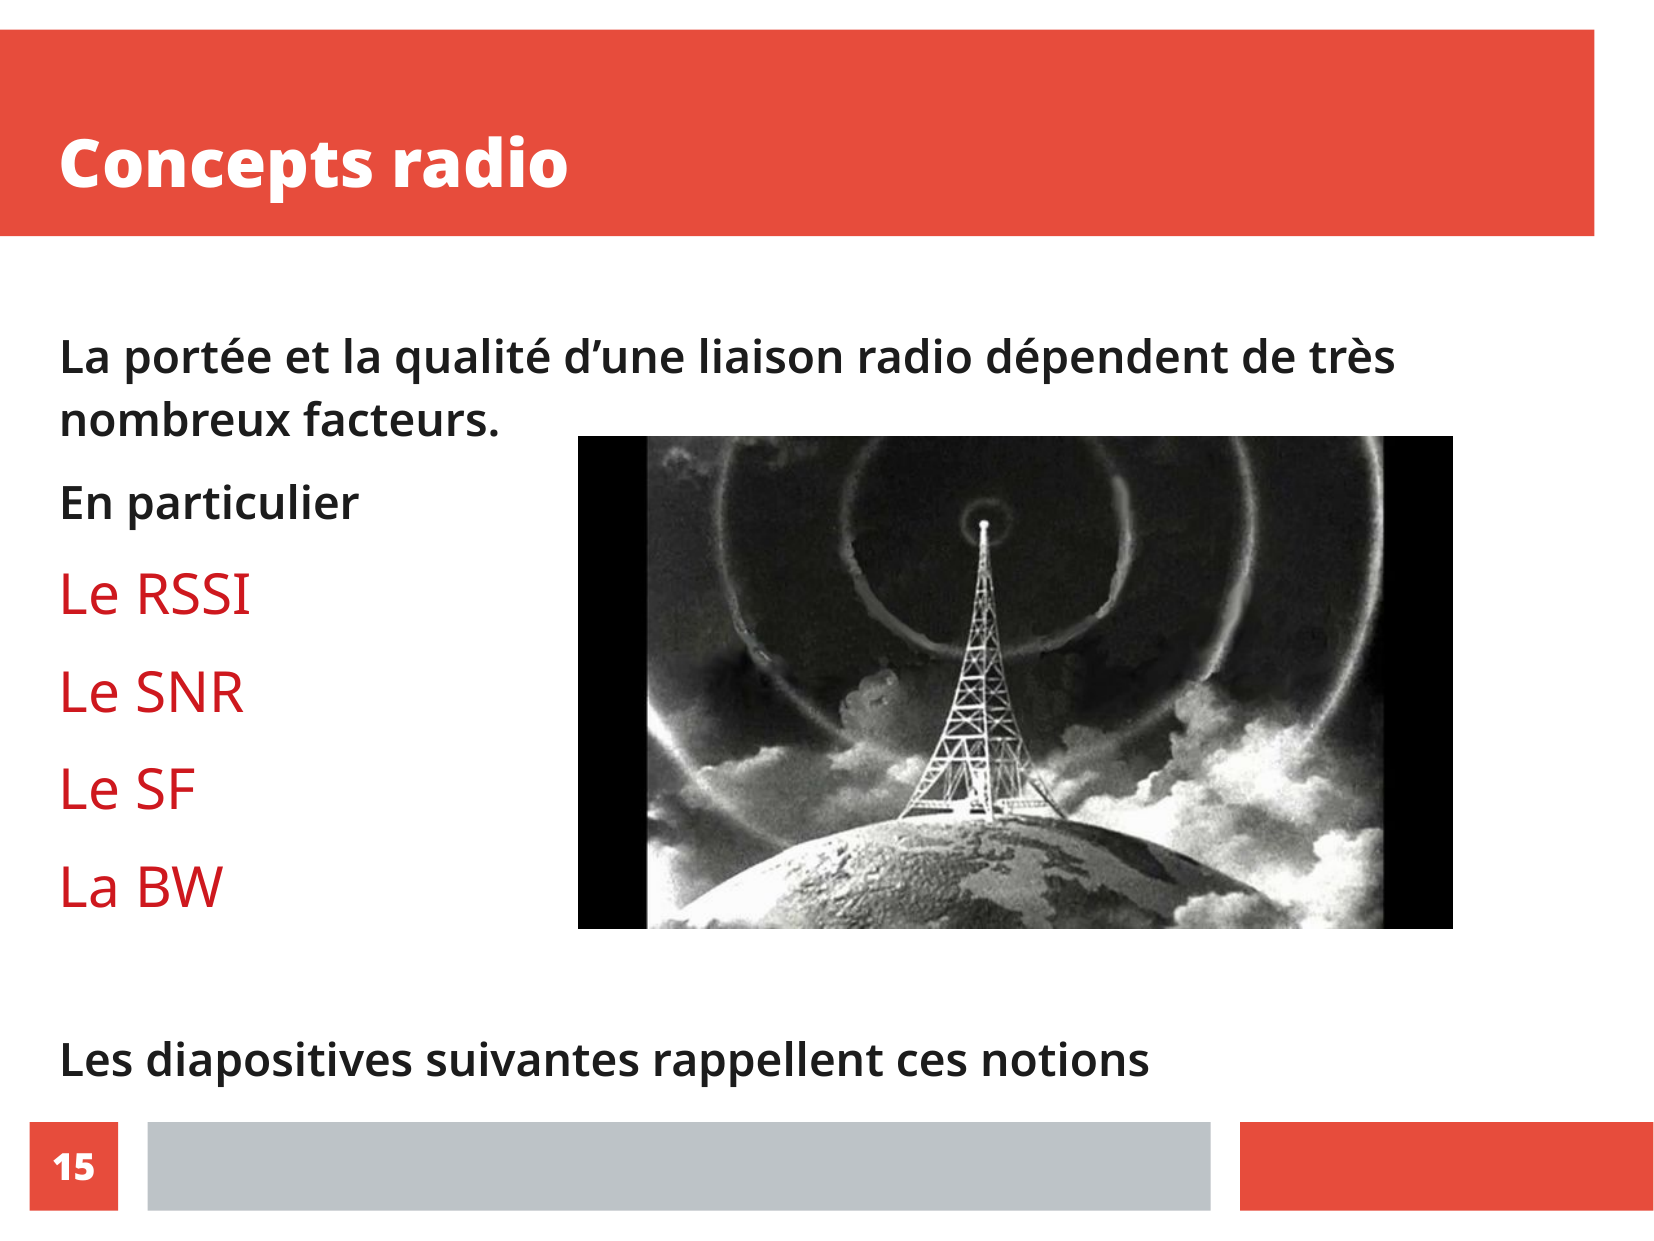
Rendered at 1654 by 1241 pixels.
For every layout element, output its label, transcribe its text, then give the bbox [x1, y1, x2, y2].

title Concepts radio [59, 59, 1595, 207]
picture [578, 436, 1453, 929]
list La portée et la qualité d’une liaison radio dépendent de très nombreux facteurs. En particulier Le RSSI Le SNR Le SF La BW Les diapositives suivantes rappellent ces notions [59, 324, 1565, 1093]
